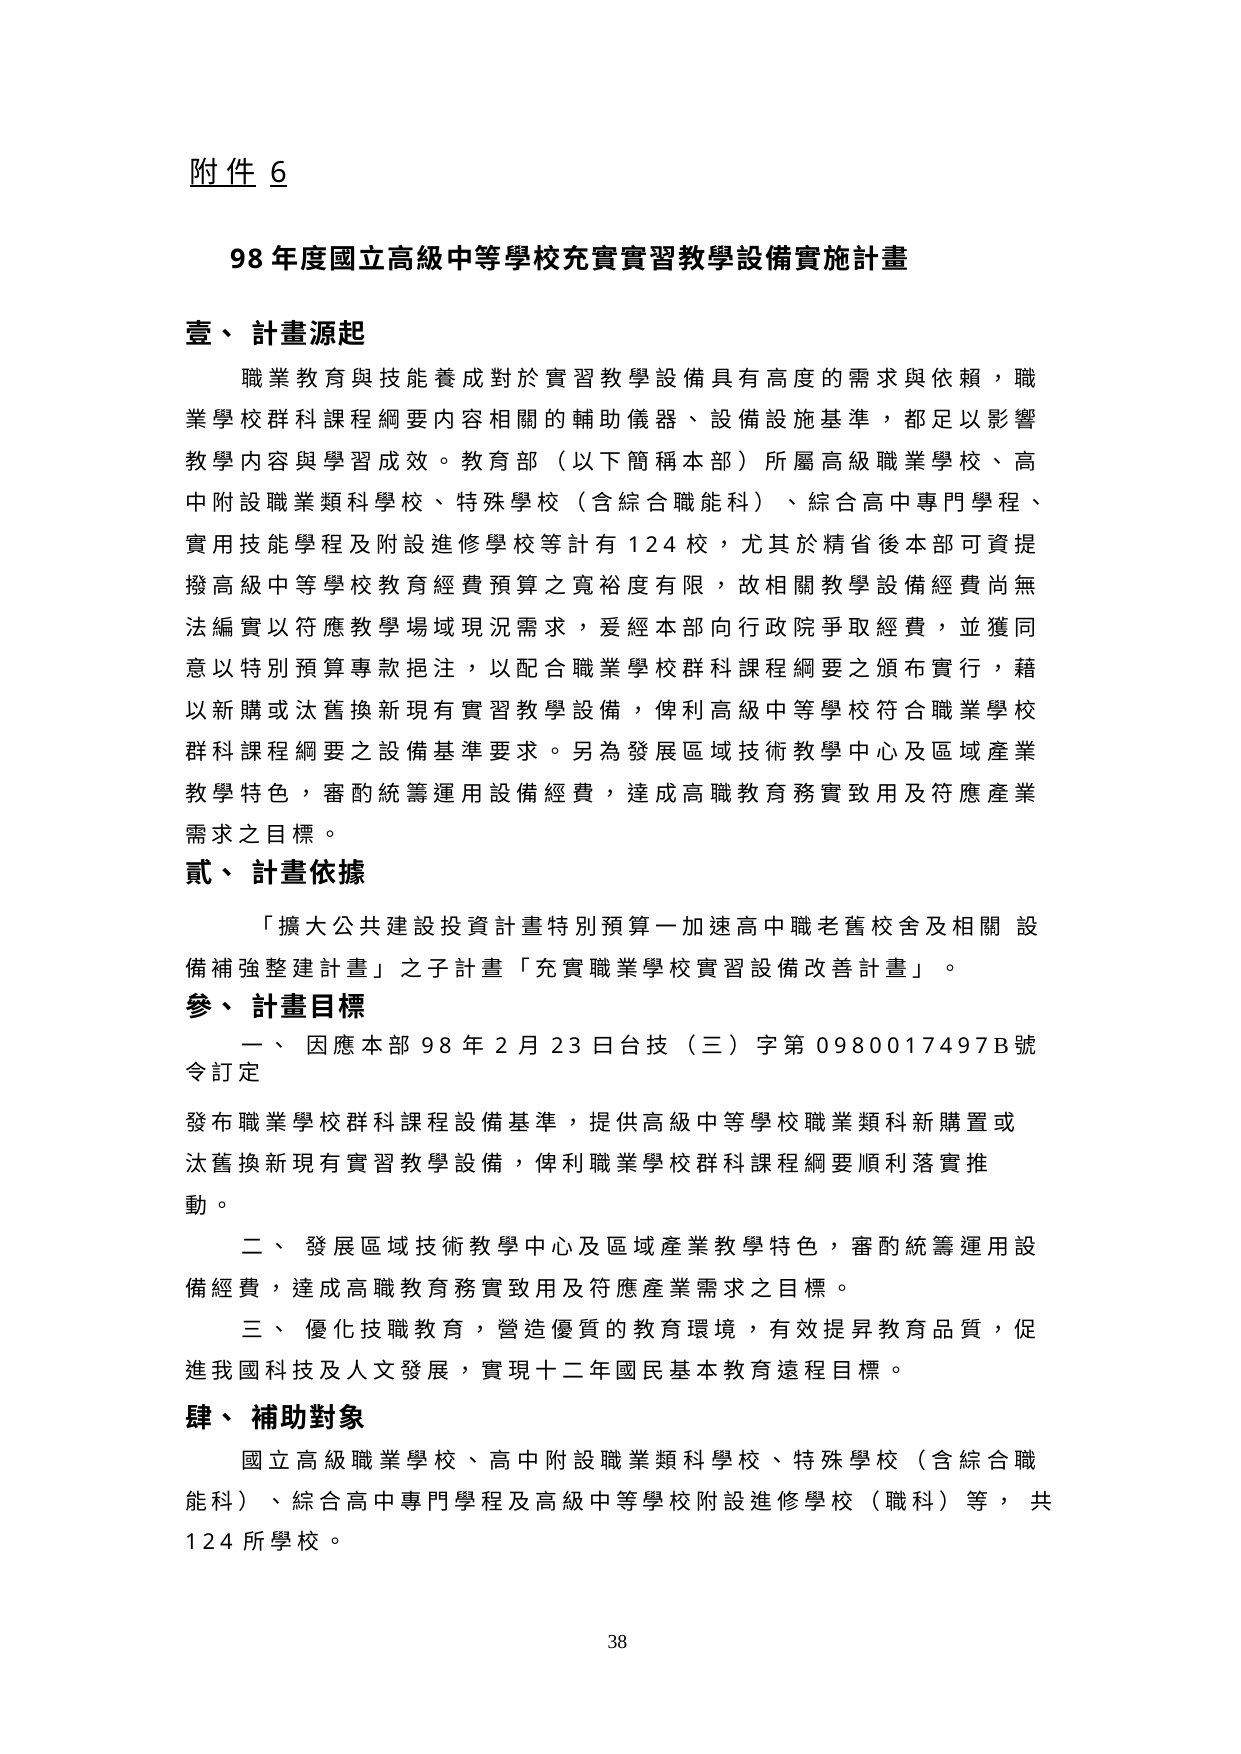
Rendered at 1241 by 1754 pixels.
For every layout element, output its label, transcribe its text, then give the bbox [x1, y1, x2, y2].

text_box 附件6 [190, 153, 294, 191]
text_box 38 [607, 1629, 632, 1649]
text_box 98年度國立高級中等學校充實實習教學設備實施計畫 [230, 242, 1008, 280]
text_box 壹、 計畫源起 職業教育與技能養成對於實習教學設備具有高度的需求與依賴，職 業學校群科課程綱要内容相關的輔助儀器、設備設施基準，都足以影響 教學内容與學習成效。教育部（以下簡稱本部）所屬高級職業學校、高 中附設職業類科學校、特殊學校（含綜合職能科）、綜合高中專門學程、 實用技能學程及附設進修學校等計有124校，尤其於精省後本部可資提 撥高級中等學校教育經費預算之寬裕度有限，故相關教學設備經費尚無 法編實以符應教學場域現況需求，爰經本部向行政院爭取經費，並獲同 意以特別預算專款挹注，以配合職業學校群科課程綱要之頒布實行，藉 以新購或汰舊換新現有實習教學設備，俾利高級中等學校符合職業學校 群科課程綱要之設備基準要求。另為發展區域技術教學中心及區域產業 教學特色，審酌統籌運用設備經費，達成高職教育務實致用及符應產業 需求之目標。 貳、 計晝依據 「擴大公共建設投資計晝特別預算一加速高中職老舊校舍及相關 設備補強整建計晝」之子計晝「充實職業學校實習設備改善計晝」。 參、 計畫目標 一、 因應本部98年2月23曰台技（三）字第0980017497B號令訂定 發布職業學校群科課程設備基準，提供高級中等學校職業類科新購置或 汰舊換新現有實習教學設備，俾利職業學校群科課程綱要順利落實推 動。 二、 發展區域技術教學中心及區域產業教學特色，審酌統籌運用設 備經費，達成高職教育務實致用及符應產業需求之目標。 三、 優化技職教育，營造優質的教育環境，有效提昇教育品質，促 進我國科技及人文發展，實現十二年國民基本教育遠程目標。 肆、 補助對象 國立高級職業學校、高中附設職業類科學校、特殊學校（含綜合職 能科）、綜合高中專門學程及高級中等學校附設進修學校（職科）等， 共124所學校。 [185, 308, 1052, 1563]
